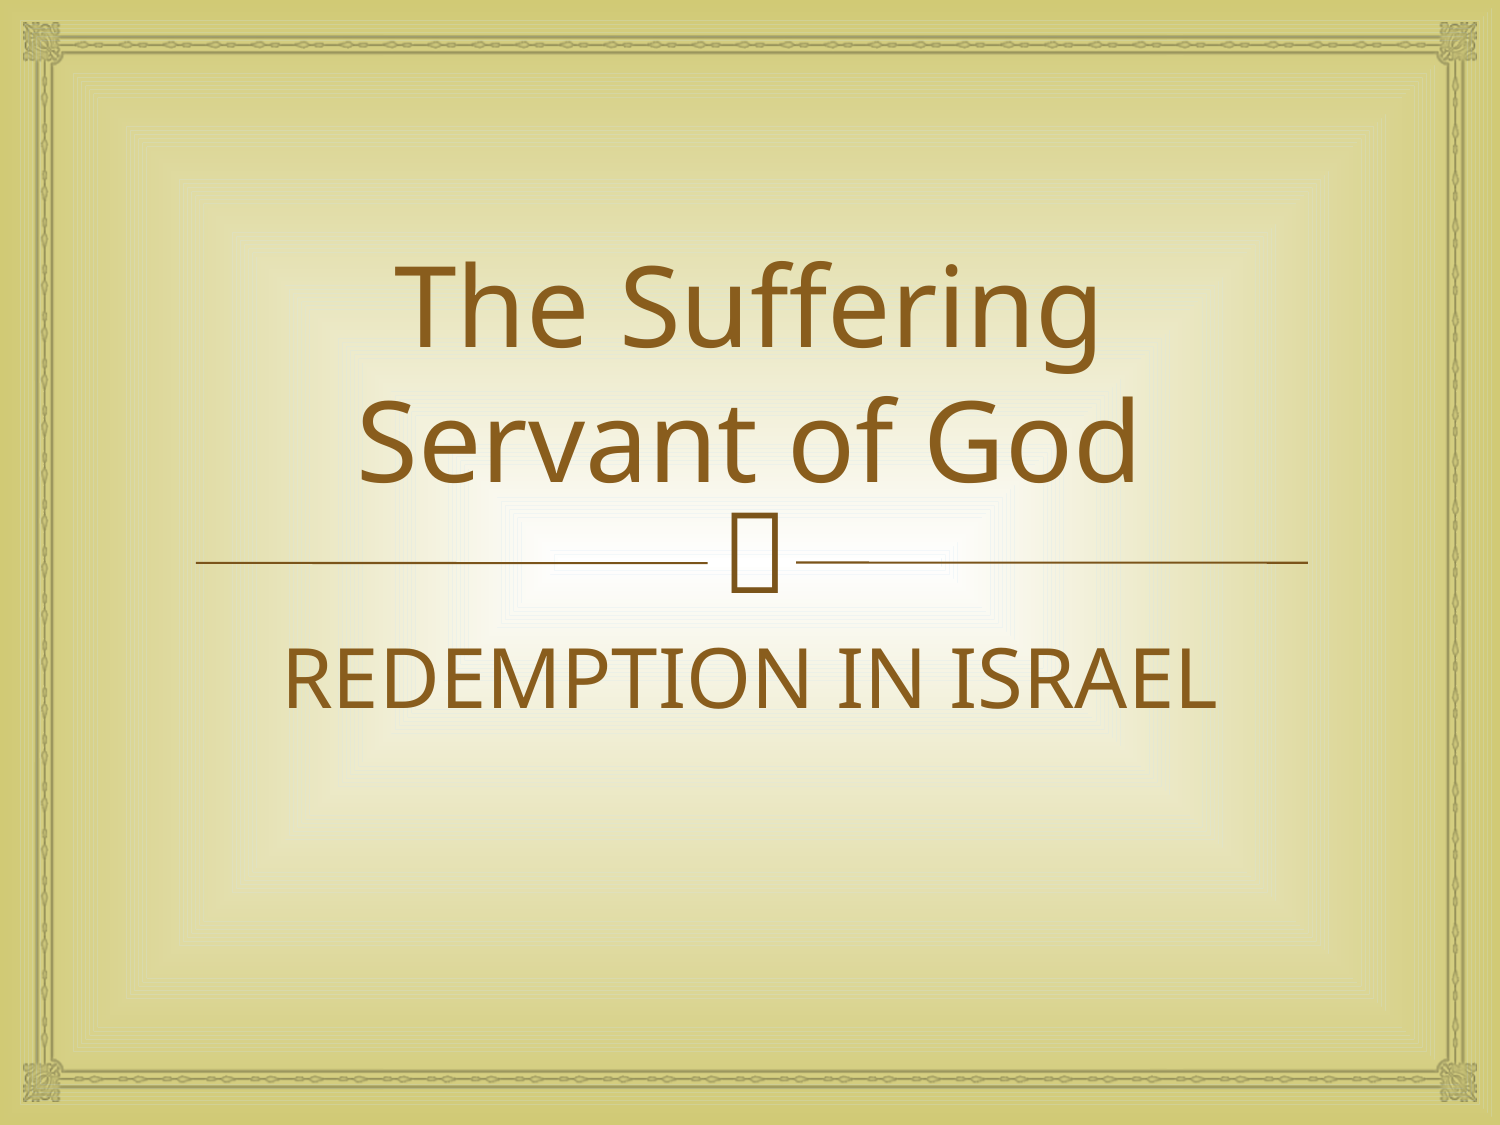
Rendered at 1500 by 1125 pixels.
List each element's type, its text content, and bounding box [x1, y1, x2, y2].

title The Suffering Servant of God [194, 227, 1306, 512]
subtitle REDEMPTION IN ISRAEL [225, 618, 1275, 906]
picture [0, 0, 1500, 1125]
